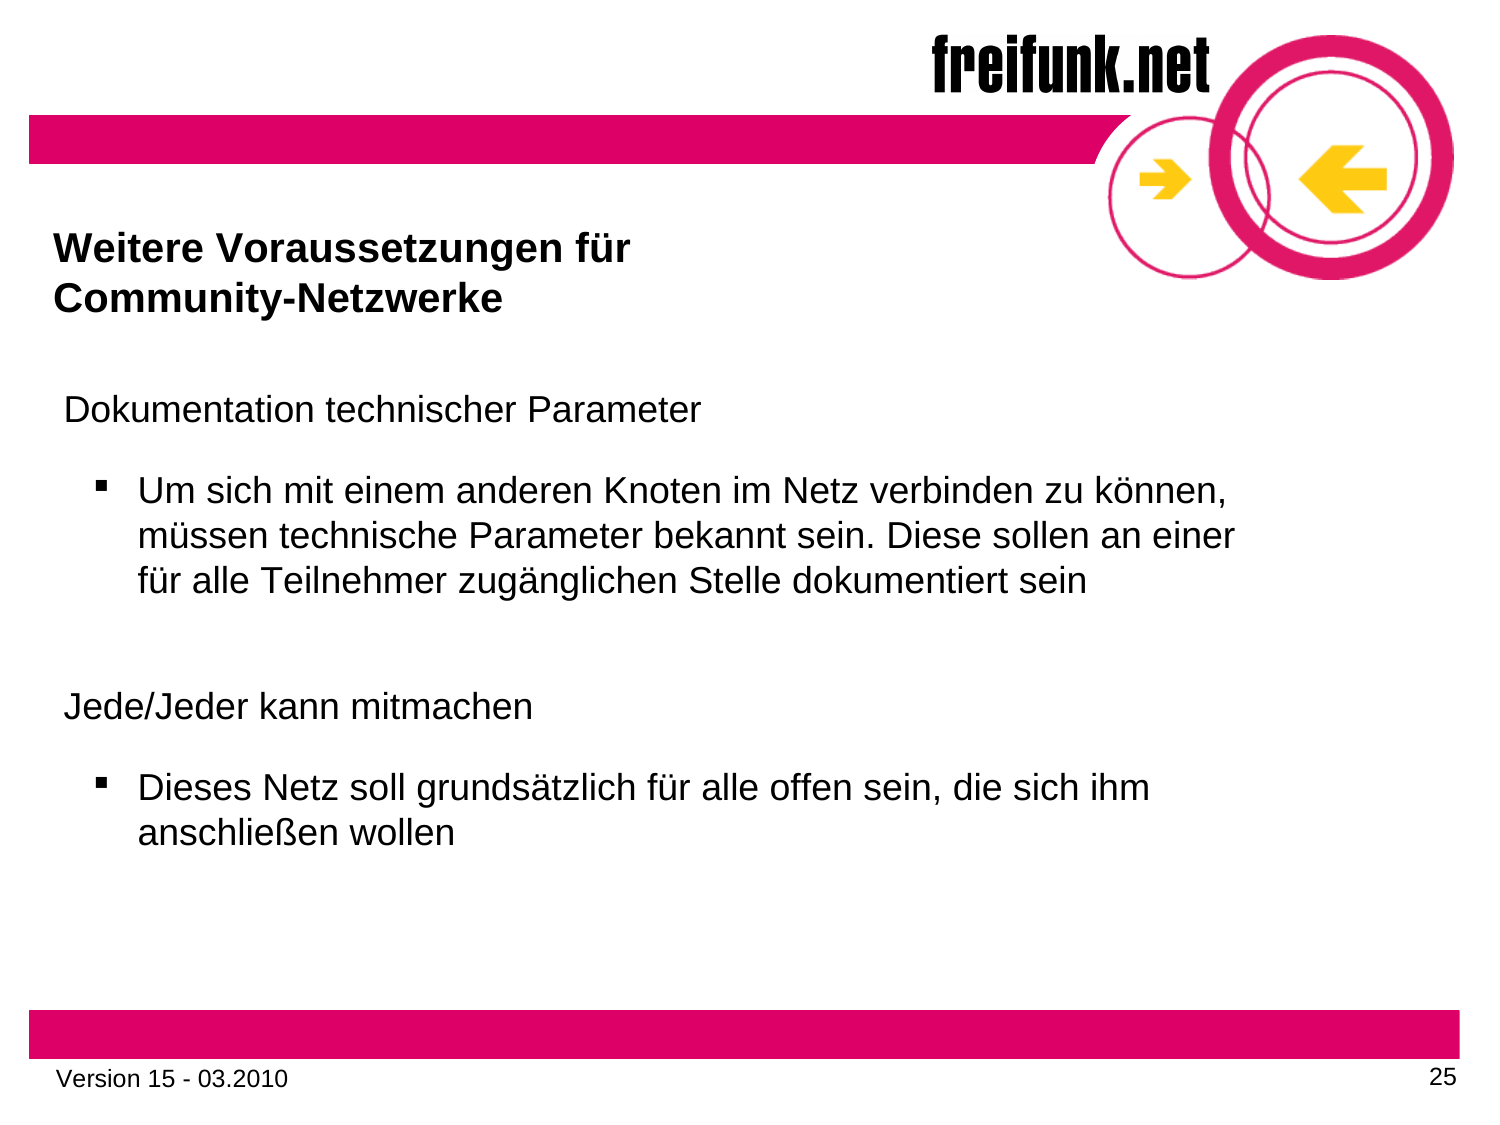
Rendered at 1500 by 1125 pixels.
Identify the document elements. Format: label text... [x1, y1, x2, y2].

picture [932, 34, 1454, 280]
text_box Dokumentation technischer Parameter Um sich mit einem anderen Knoten im Netz verbinden zu können, müssen technische Parameter bekannt sein. Diese sollen an einer für alle Teilnehmer zugänglichen Stelle dokumentiert sein Jede/Jeder kann mitmachen Dieses Netz soll grundsätzlich für alle offen sein, die sich ihm anschließen wollen [63, 385, 1293, 1023]
text_box Weitere Voraussetzungen für Community-Netzwerke [53, 221, 1046, 340]
